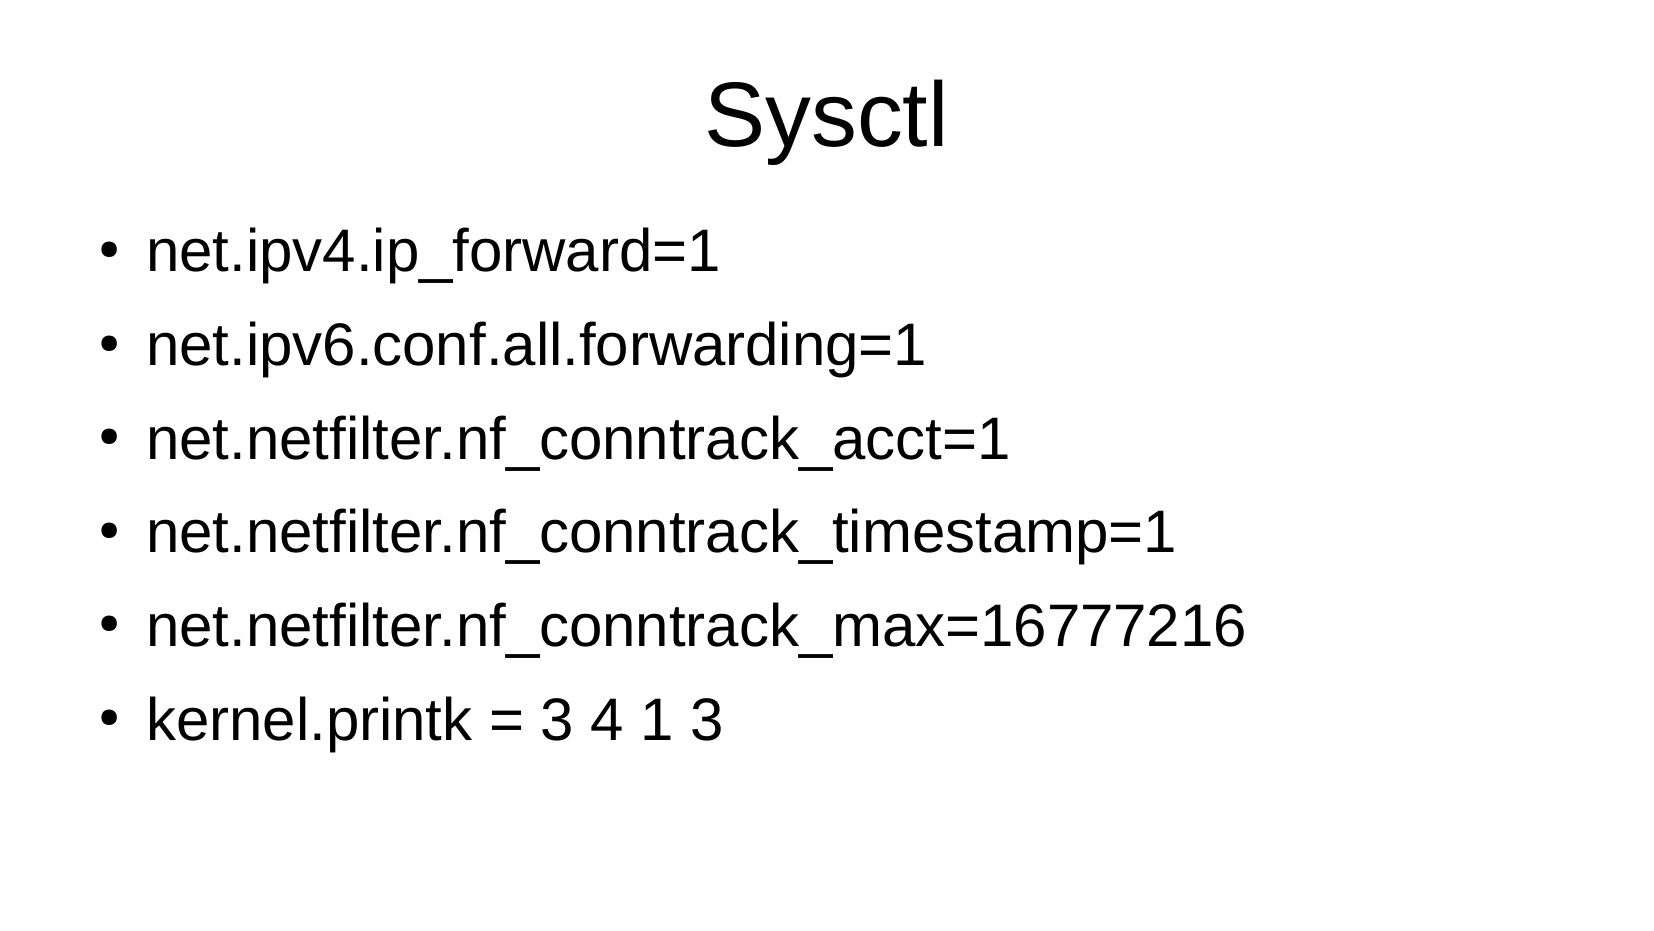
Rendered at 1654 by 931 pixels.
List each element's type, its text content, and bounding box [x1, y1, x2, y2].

title Sysctl [82, 37, 1571, 193]
list net.ipv4.ip_forward=1 net.ipv6.conf.all.forwarding=1 net.netfilter.nf_conntrack_acct=1 net.netfilter.nf_conntrack_timestamp=1 net.netfilter.nf_conntrack_max=16777216 kernel.printk = 3 4 1 3 [82, 217, 1571, 758]
